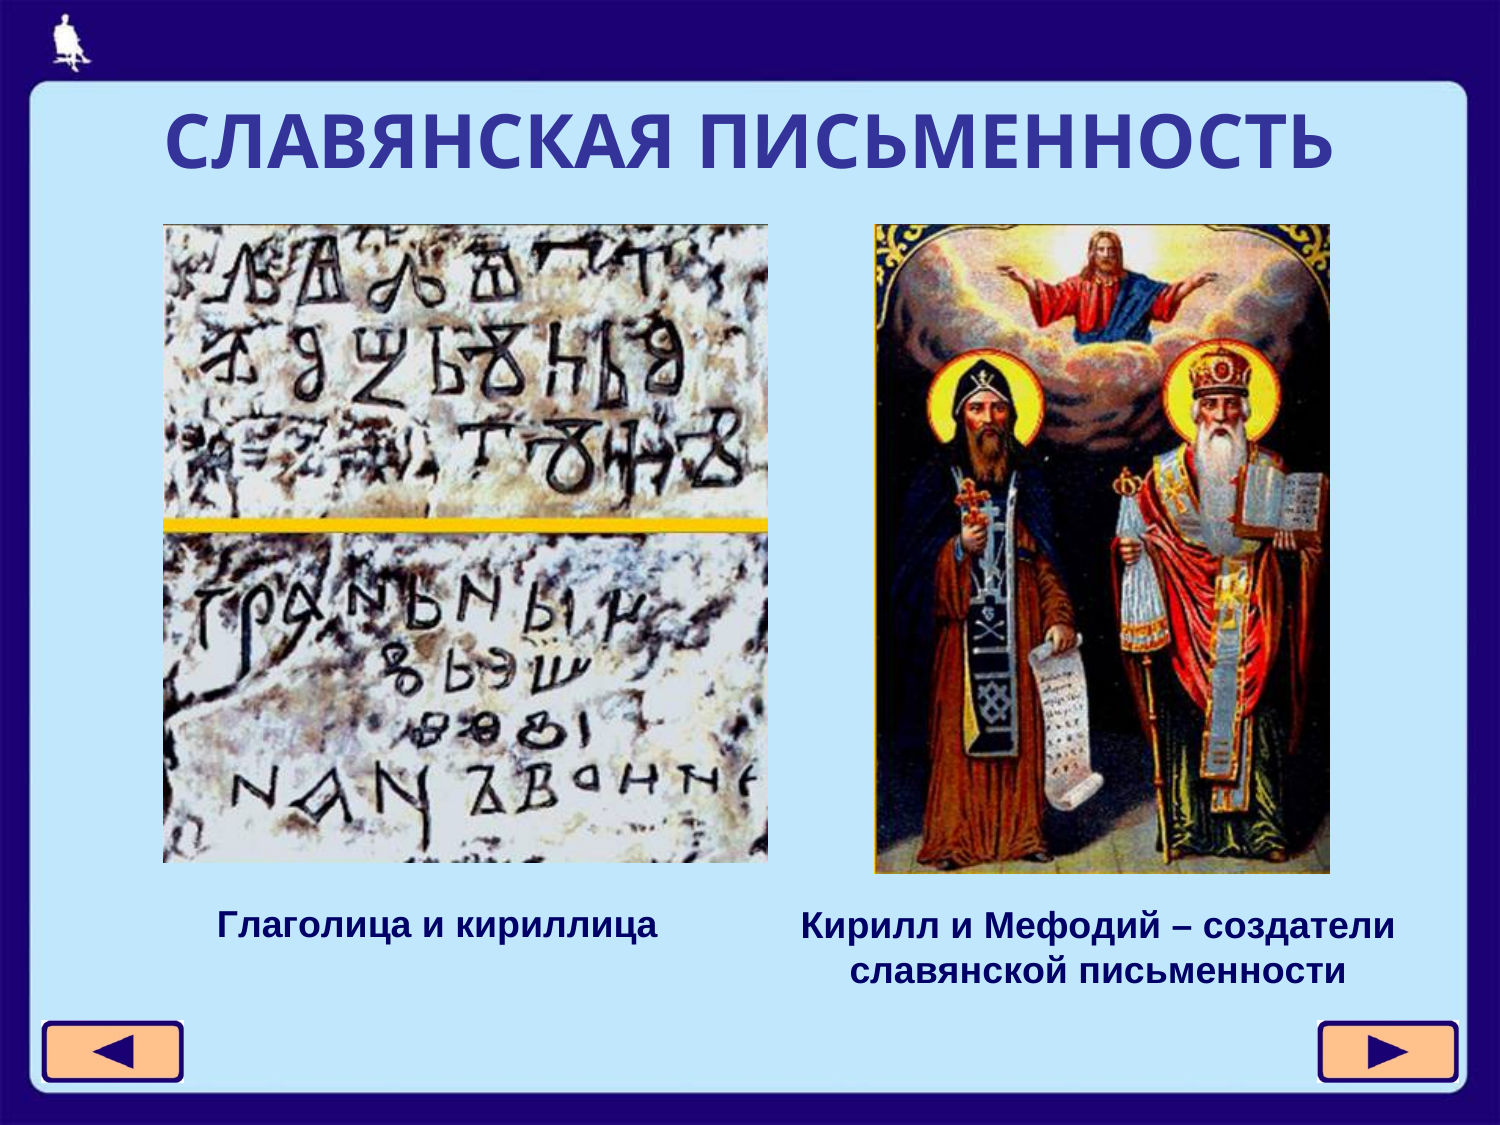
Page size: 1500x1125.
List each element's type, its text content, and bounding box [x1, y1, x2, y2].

picture [0, 0, 1500, 1125]
title СЛАВЯНСКАЯ ПИСЬМЕННОСТЬ [37, 45, 1463, 233]
text_box Глаголица и кириллица [112, 892, 762, 953]
text_box Кирилл и Мефодий – создатели славянской письменности [750, 893, 1447, 999]
